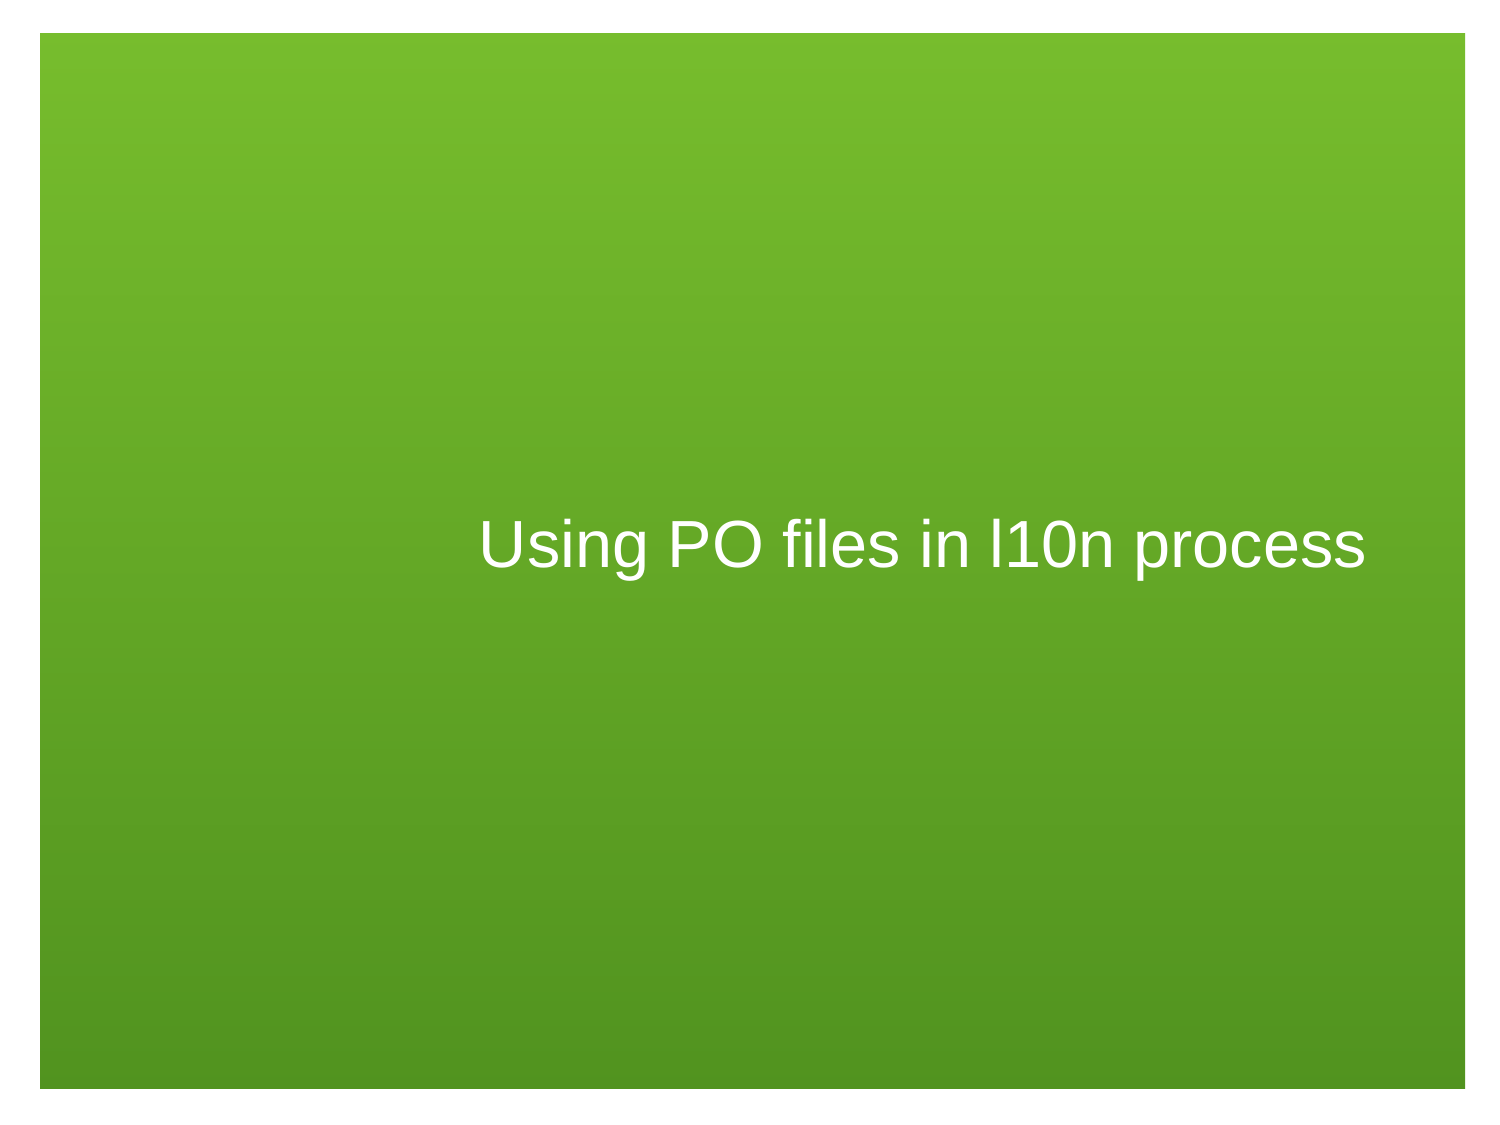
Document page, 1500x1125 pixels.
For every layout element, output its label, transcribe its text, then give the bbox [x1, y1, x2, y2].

title Using PO files in l10n process [135, 450, 1369, 638]
